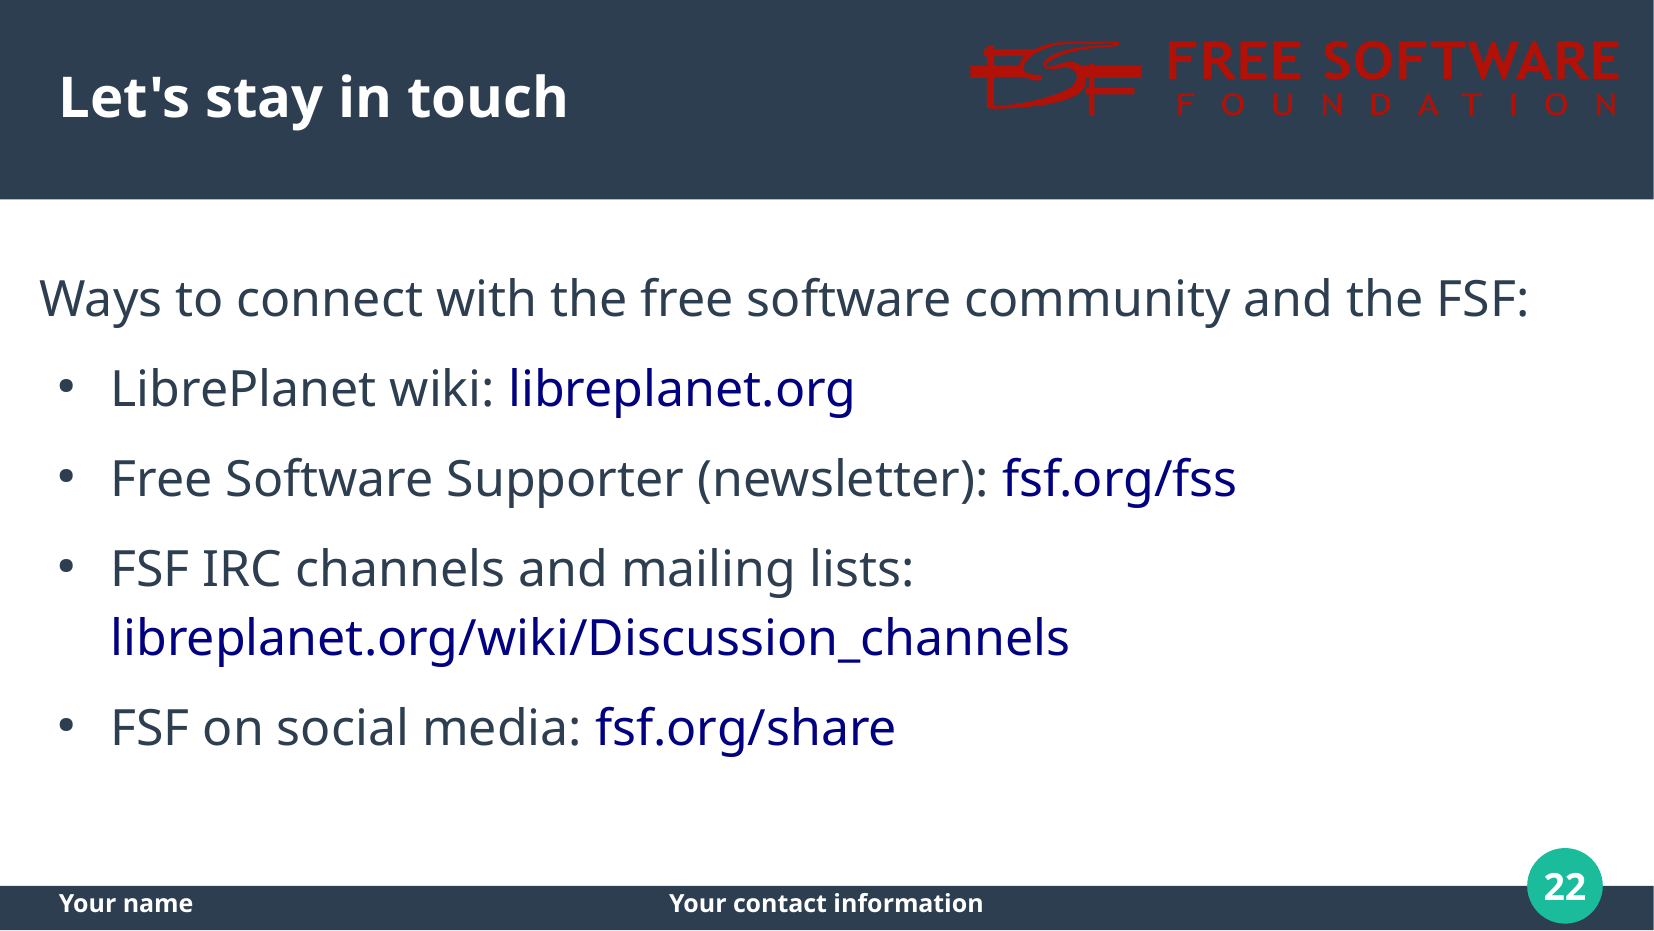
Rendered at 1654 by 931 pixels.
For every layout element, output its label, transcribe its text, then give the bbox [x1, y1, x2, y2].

title Let's stay in touch [59, 37, 938, 155]
list Ways to connect with the free software community and the FSF: LibrePlanet wiki: libreplanet.org Free Software Supporter (newsletter): fsf.org/fss FSF IRC channels and mailing lists: libreplanet.org/wiki/Discussion_channels FSF on social media: fsf.org/share [39, 262, 1576, 842]
